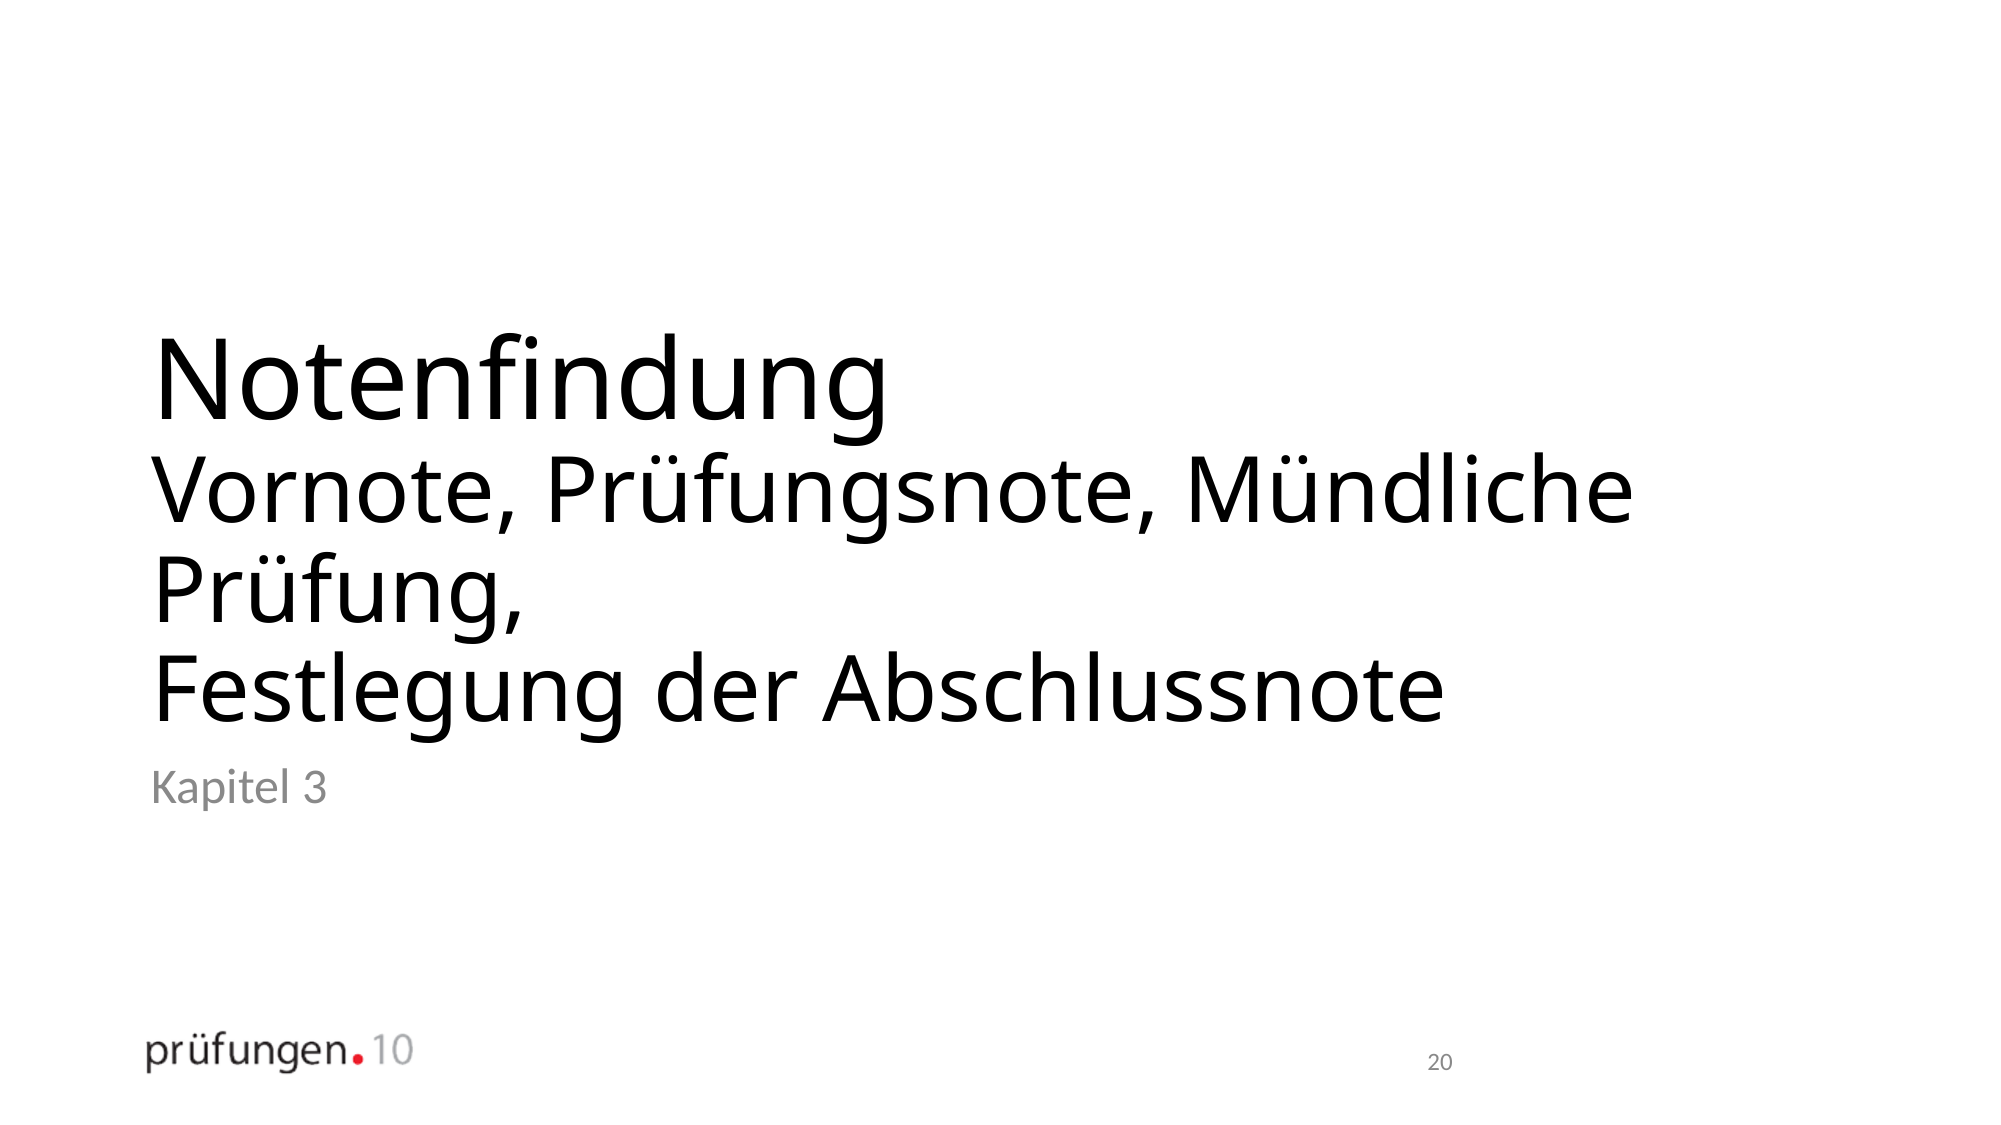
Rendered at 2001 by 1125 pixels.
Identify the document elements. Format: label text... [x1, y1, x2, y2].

list Kapitel 3 [136, 752, 1862, 999]
text_box [1412, 1030, 1863, 1091]
title Notenfindung Vornote, Prüfungsnote, Mündliche Prüfung, Festlegung der Abschlussnote [136, 280, 1862, 749]
